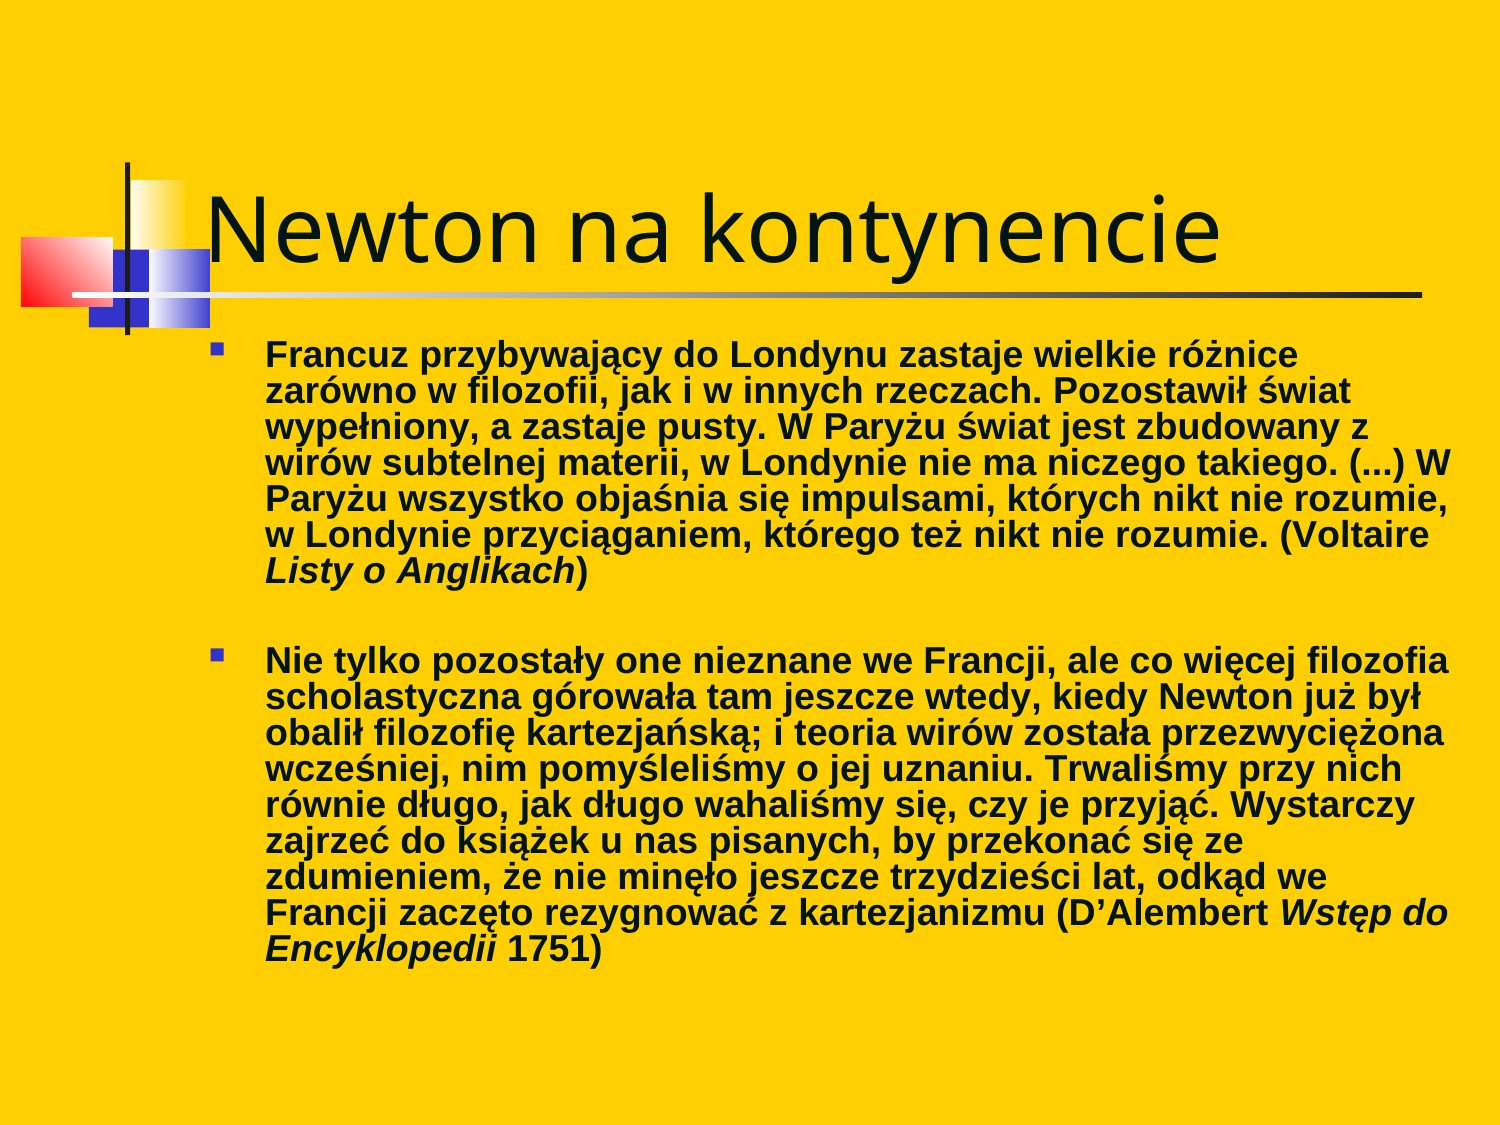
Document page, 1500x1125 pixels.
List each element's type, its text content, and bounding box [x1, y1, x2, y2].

list Francuz przybywający do Londynu zastaje wielkie różnice zarówno w filozofii, jak i w innych rzeczach. Pozostawił świat wypełniony, a zastaje pusty. W Paryżu świat jest zbudowany z wirów subtelnej materii, w Londynie nie ma niczego takiego. (...) W Paryżu wszystko objaśnia się impulsami, których nikt nie rozumie, w Londynie przyciąganiem, którego też nikt nie rozumie. (Voltaire Listy o Anglikach) Nie tylko pozostały one nieznane we Francji, ale co więcej filozofia scholastyczna górowała tam jeszcze wtedy, kiedy Newton już był obalił filozofię kartezjańską; i teoria wirów została przezwyciężona wcześniej, nim pomyśleliśmy o jej uznaniu. Trwaliśmy przy nich równie długo, jak długo wahaliśmy się, czy je przyjąć. Wystarczy zajrzeć do książek u nas pisanych, by przekonać się ze zdumieniem, że nie minęło jeszcze trzydzieści lat, odkąd we Francji zaczęto rezygnować z kartezjanizmu (D’Alembert Wstęp do Encyklopedii 1751) [193, 331, 1469, 1007]
title Newton na kontynencie [188, 101, 1468, 289]
